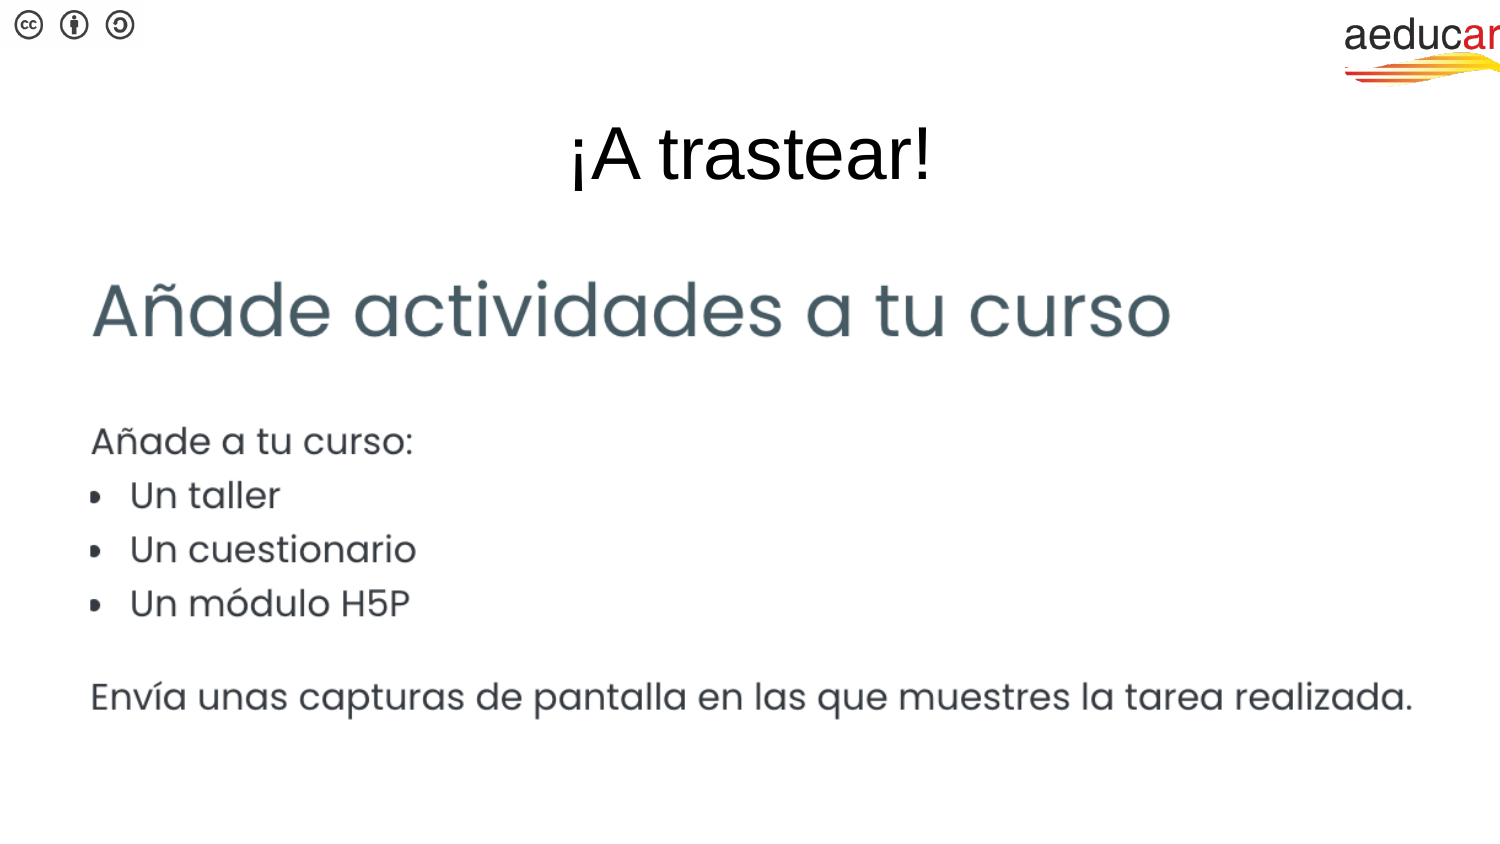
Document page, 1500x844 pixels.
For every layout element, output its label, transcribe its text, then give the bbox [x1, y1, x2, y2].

title ¡A trastear! [51, 80, 1449, 219]
picture [56, 265, 1444, 754]
picture [0, 0, 146, 48]
picture [1344, 0, 1500, 104]
